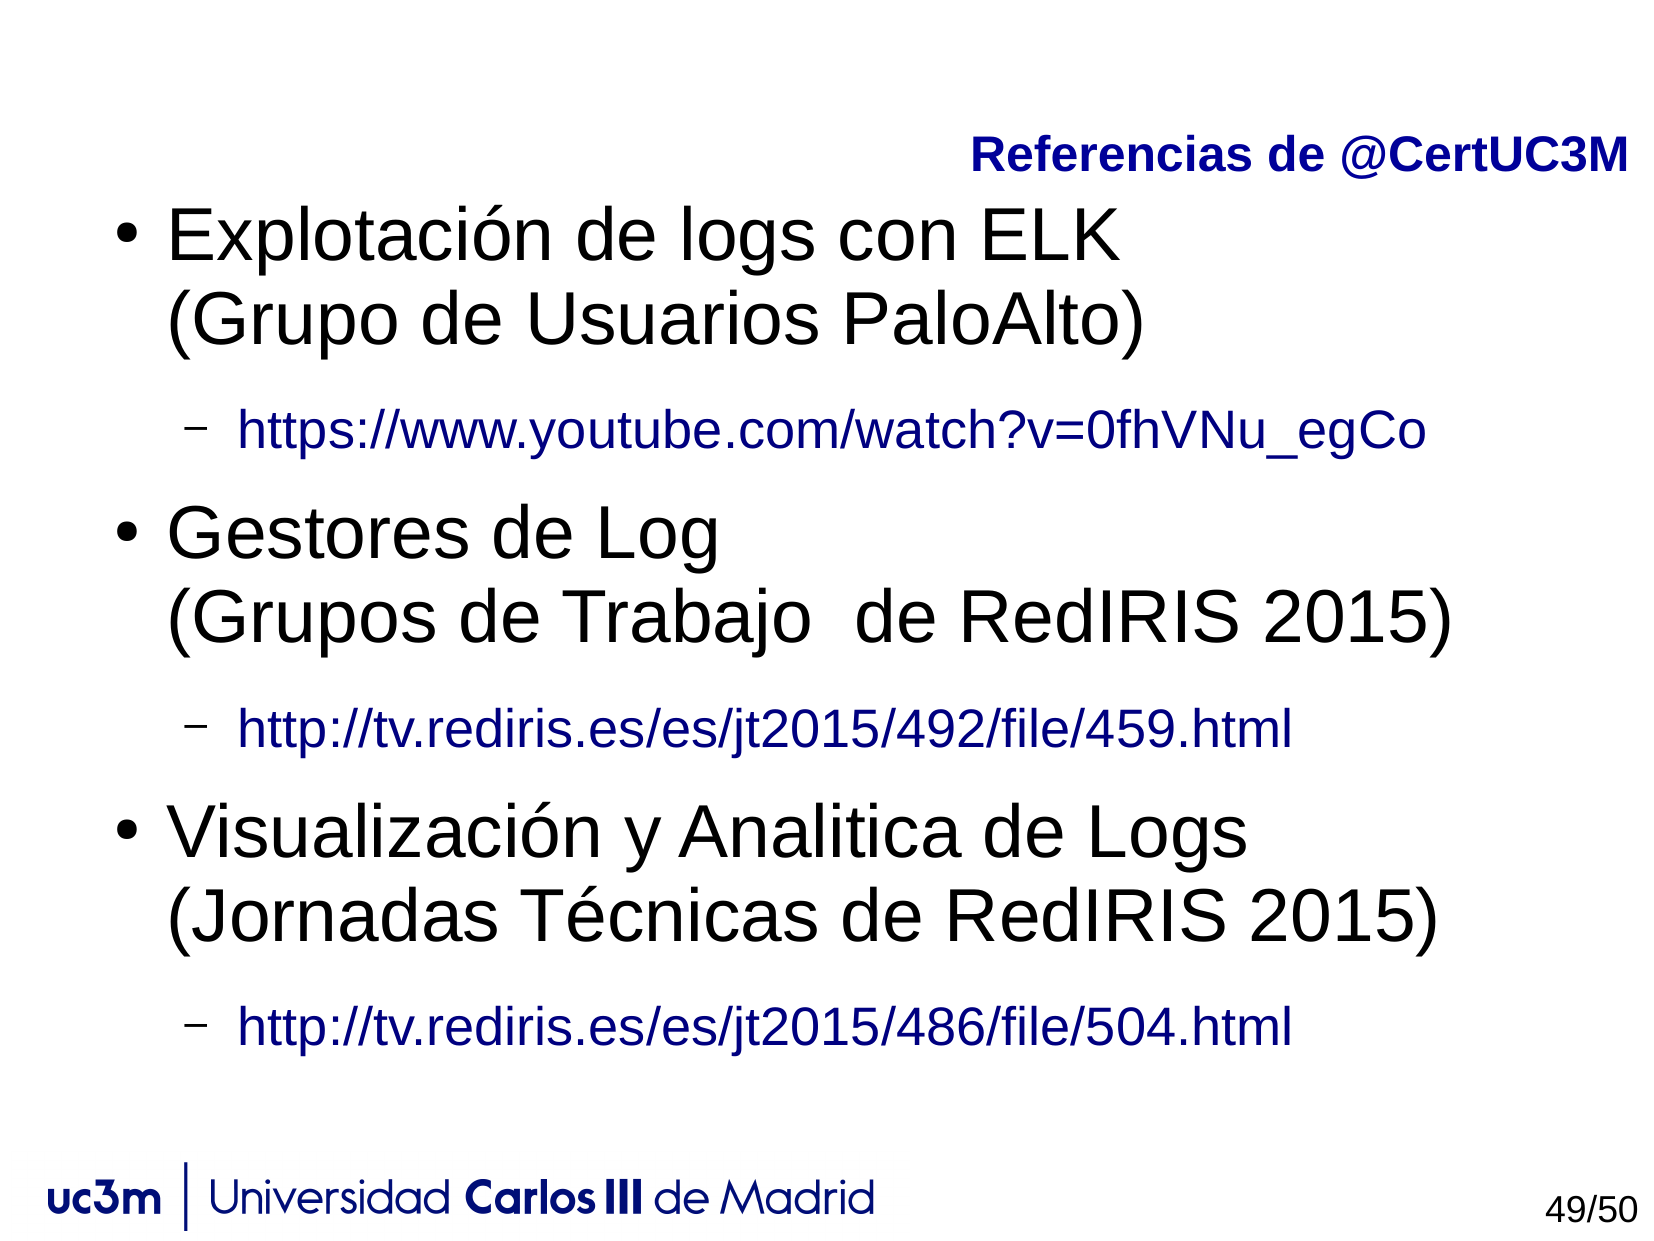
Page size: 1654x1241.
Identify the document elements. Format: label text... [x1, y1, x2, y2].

title Referencias de @CertUC3M [366, 0, 1630, 182]
picture [11, 1151, 910, 1241]
list Explotación de logs con ELK (Grupo de Usuarios PaloAlto) https://www.youtube.com/watch?v=0fhVNu_egCo Gestores de Log (Grupos de Trabajo de RedIRIS 2015) http://tv.rediris.es/es/jt2015/492/file/459.html Visualización y Analitica de Logs (Jornadas Técnicas de RedIRIS 2015) http://tv.rediris.es/es/jt2015/486/file/504.html [95, 192, 1584, 1147]
